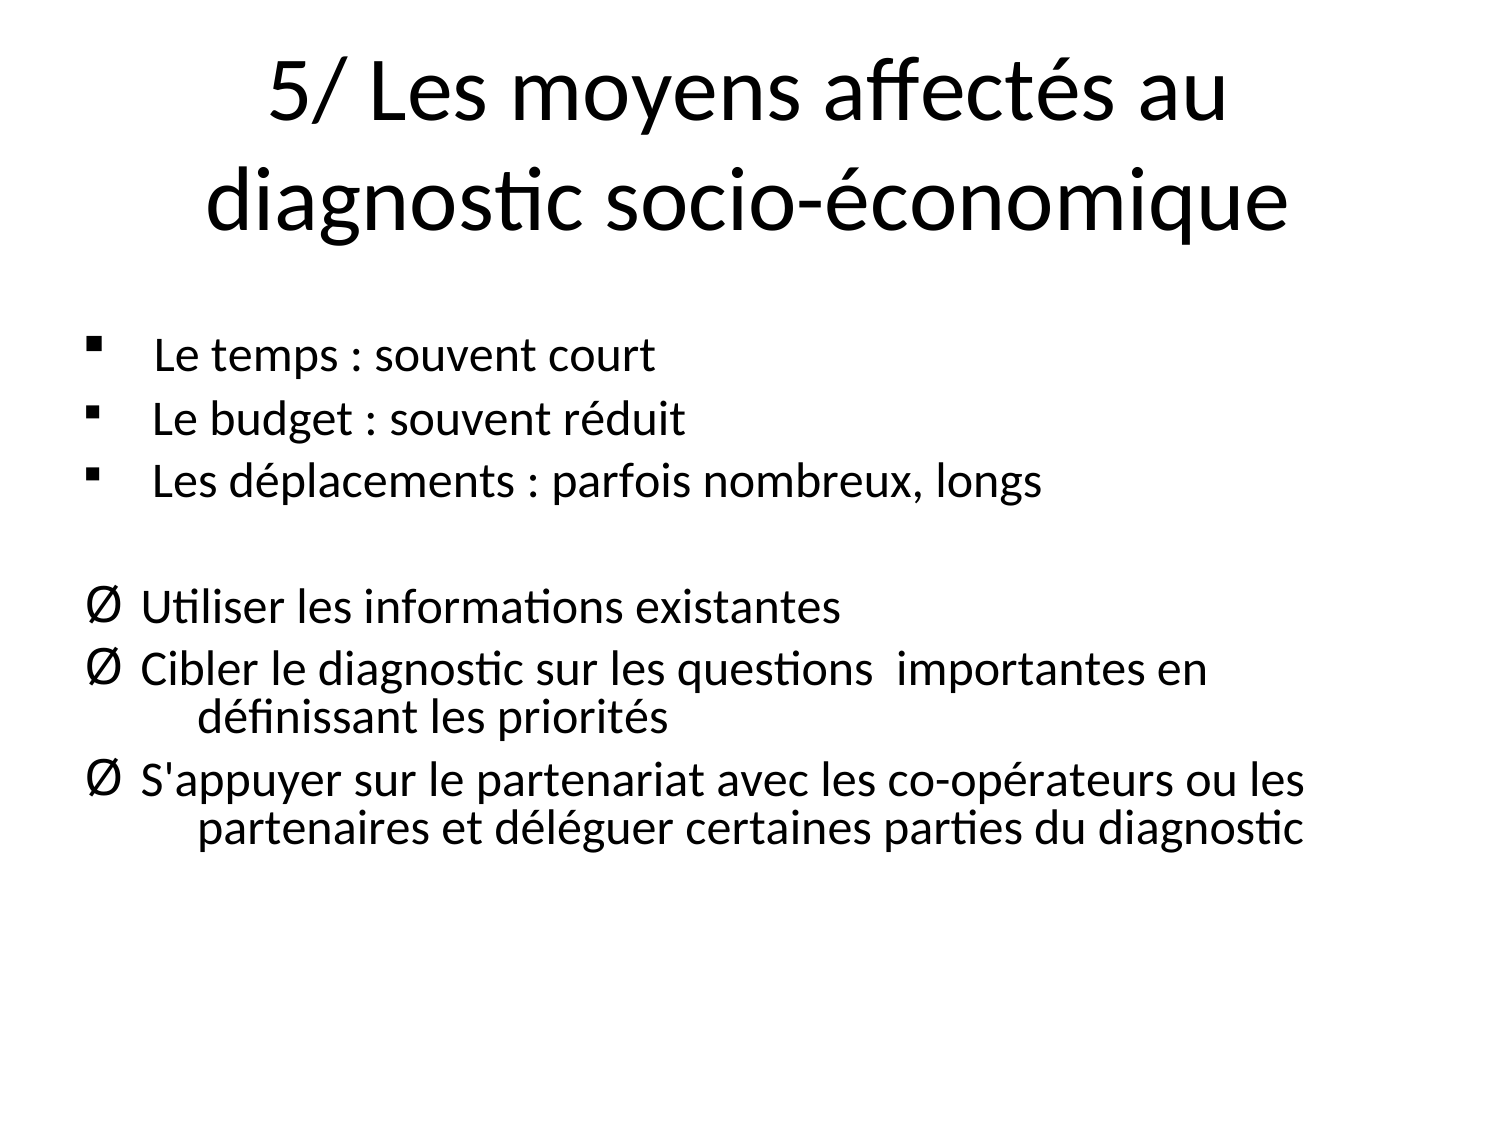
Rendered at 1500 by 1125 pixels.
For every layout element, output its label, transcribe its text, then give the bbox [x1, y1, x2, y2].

list Le temps : souvent court Le budget : souvent réduit Les déplacements : parfois nombreux, longs Utiliser les informations existantes Cibler le diagnostic sur les questions importantes en définissant les priorités S'appuyer sur le partenariat avec les co-opérateurs ou les partenaires et déléguer certaines parties du diagnostic [69, 318, 1418, 1059]
title 5/ Les moyens affectés au diagnostic socio-économique [75, 21, 1423, 257]
